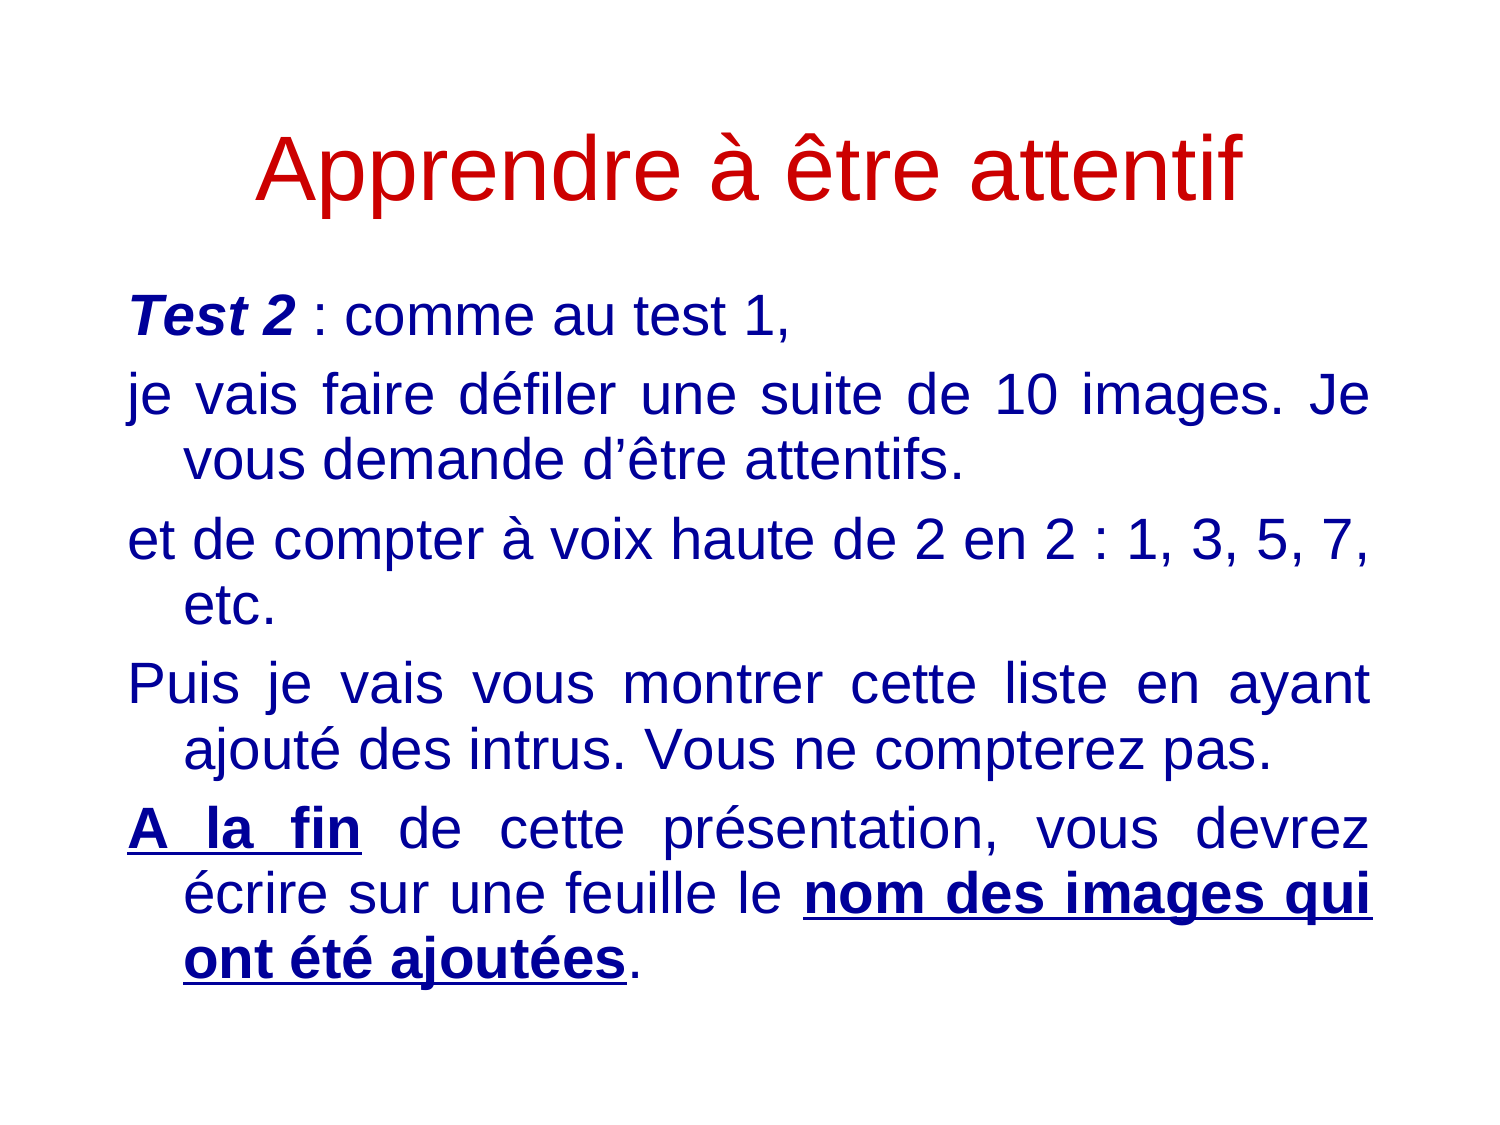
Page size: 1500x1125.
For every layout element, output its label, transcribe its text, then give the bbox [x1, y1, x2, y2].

title Apprendre à être attentif [112, 74, 1388, 263]
list Test 2 : comme au test 1, je vais faire défiler une suite de 10 images. Je vous demande d’être attentifs. et de compter à voix haute de 2 en 2 : 1, 3, 5, 7, etc. Puis je vais vous montrer cette liste en ayant ajouté des intrus. Vous ne compterez pas. A la fin de cette présentation, vous devrez écrire sur une feuille le nom des images qui ont été ajoutées. [112, 274, 1388, 1051]
